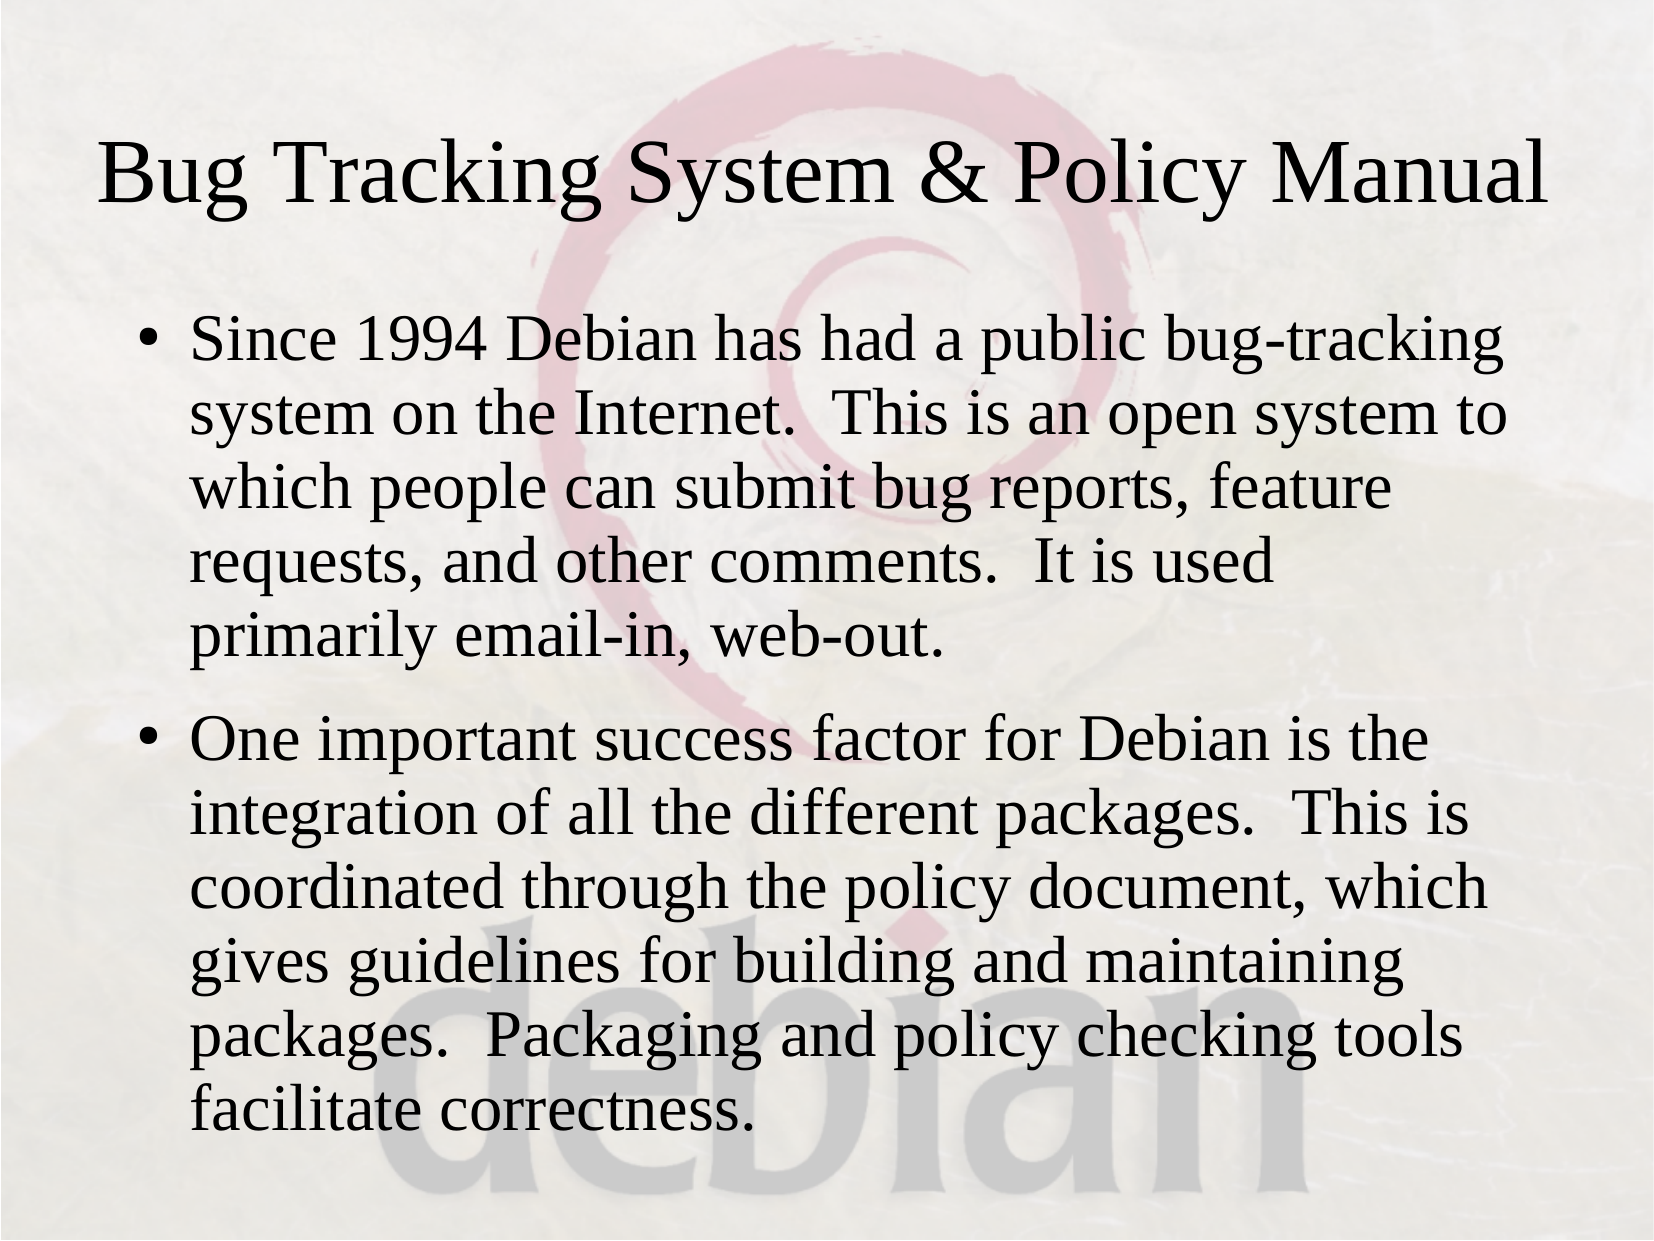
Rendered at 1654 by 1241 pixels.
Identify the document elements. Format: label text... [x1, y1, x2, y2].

title Bug Tracking System & Policy Manual [86, 67, 1563, 275]
list Since 1994 Debian has had a public bug-tracking system on the Internet. This is an open system to which people can submit bug reports, feature requests, and other comments. It is used primarily email-in, web-out. One important success factor for Debian is the integration of all the different packages. This is coordinated through the policy document, which gives guidelines for building and maintaining packages. Packaging and policy checking tools facilitate correctness. [118, 301, 1531, 1146]
picture [1, 0, 1654, 1240]
